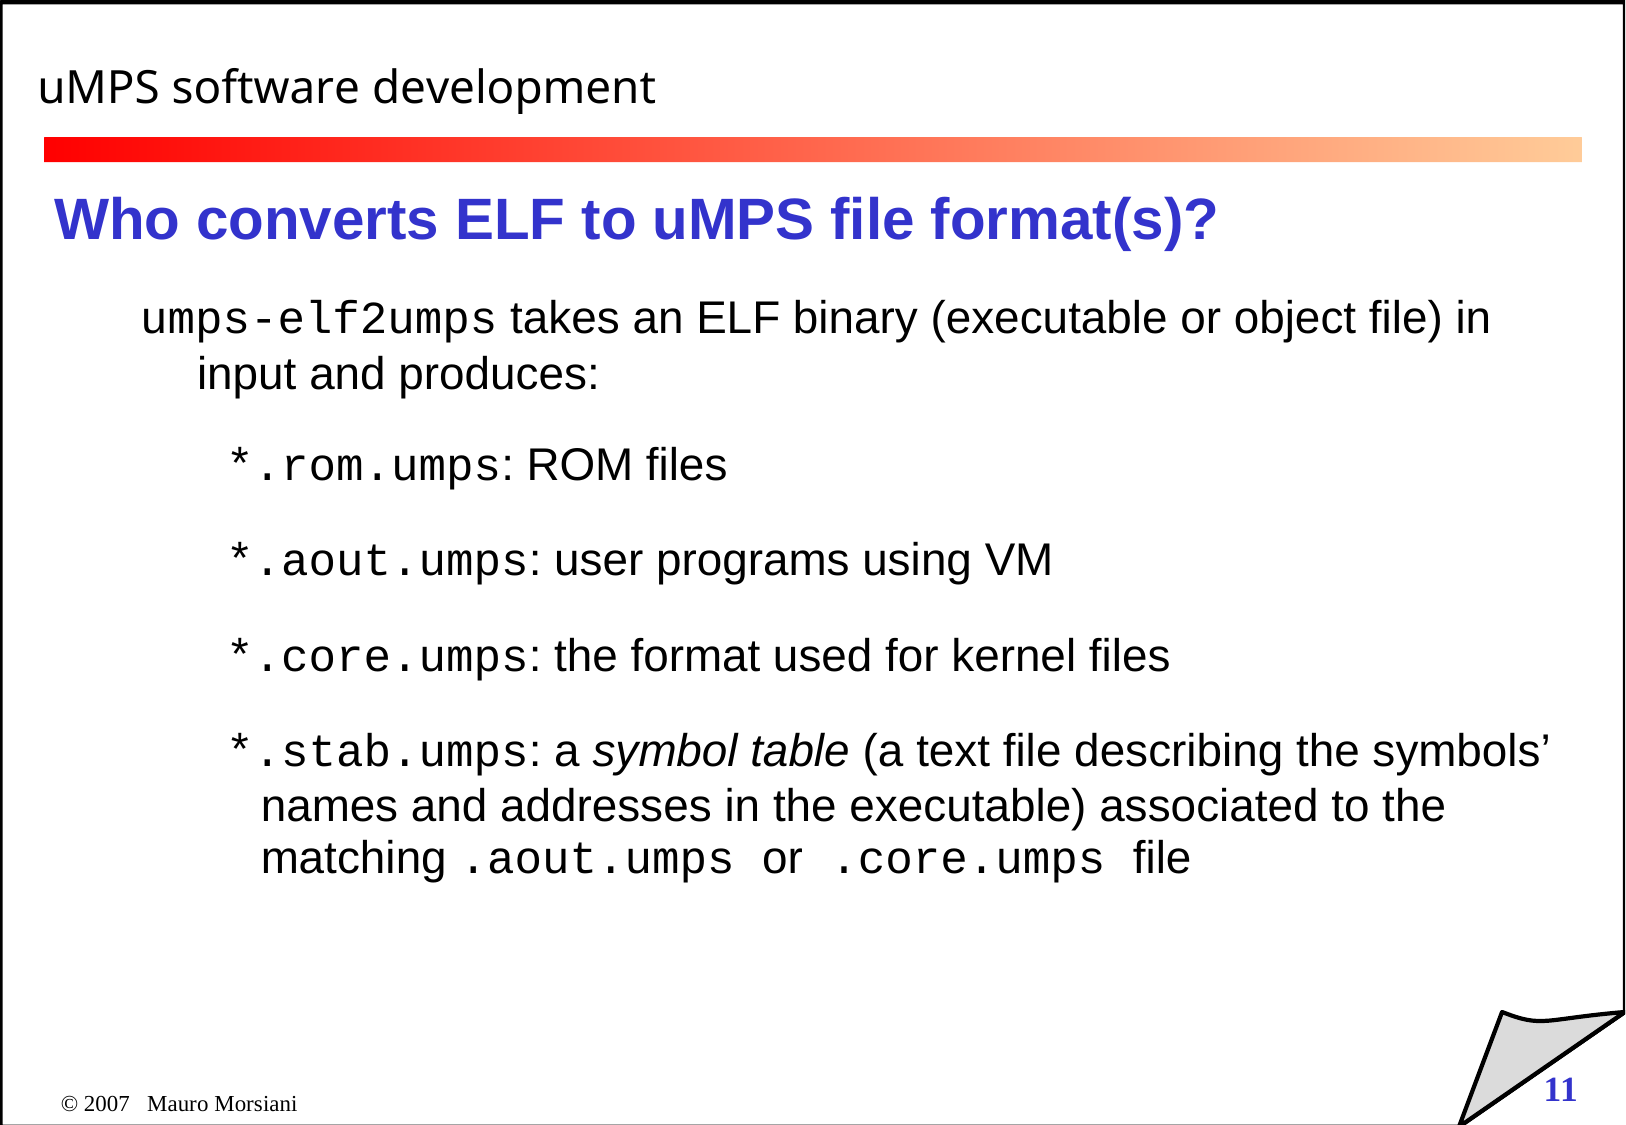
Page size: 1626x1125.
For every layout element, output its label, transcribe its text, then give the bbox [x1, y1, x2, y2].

list Who converts ELF to uMPS file format(s)? umps-elf2umps takes an ELF binary (executable or object file) in input and produces: *.rom.umps: ROM files *.aout.umps: user programs using VM *.core.umps: the format used for kernel files *.stab.umps: a symbol table (a text file describing the symbols’ names and addresses in the executable) associated to the matching .aout.umps or .core.umps file [54, 187, 1571, 1124]
title uMPS software development [37, 44, 1588, 131]
